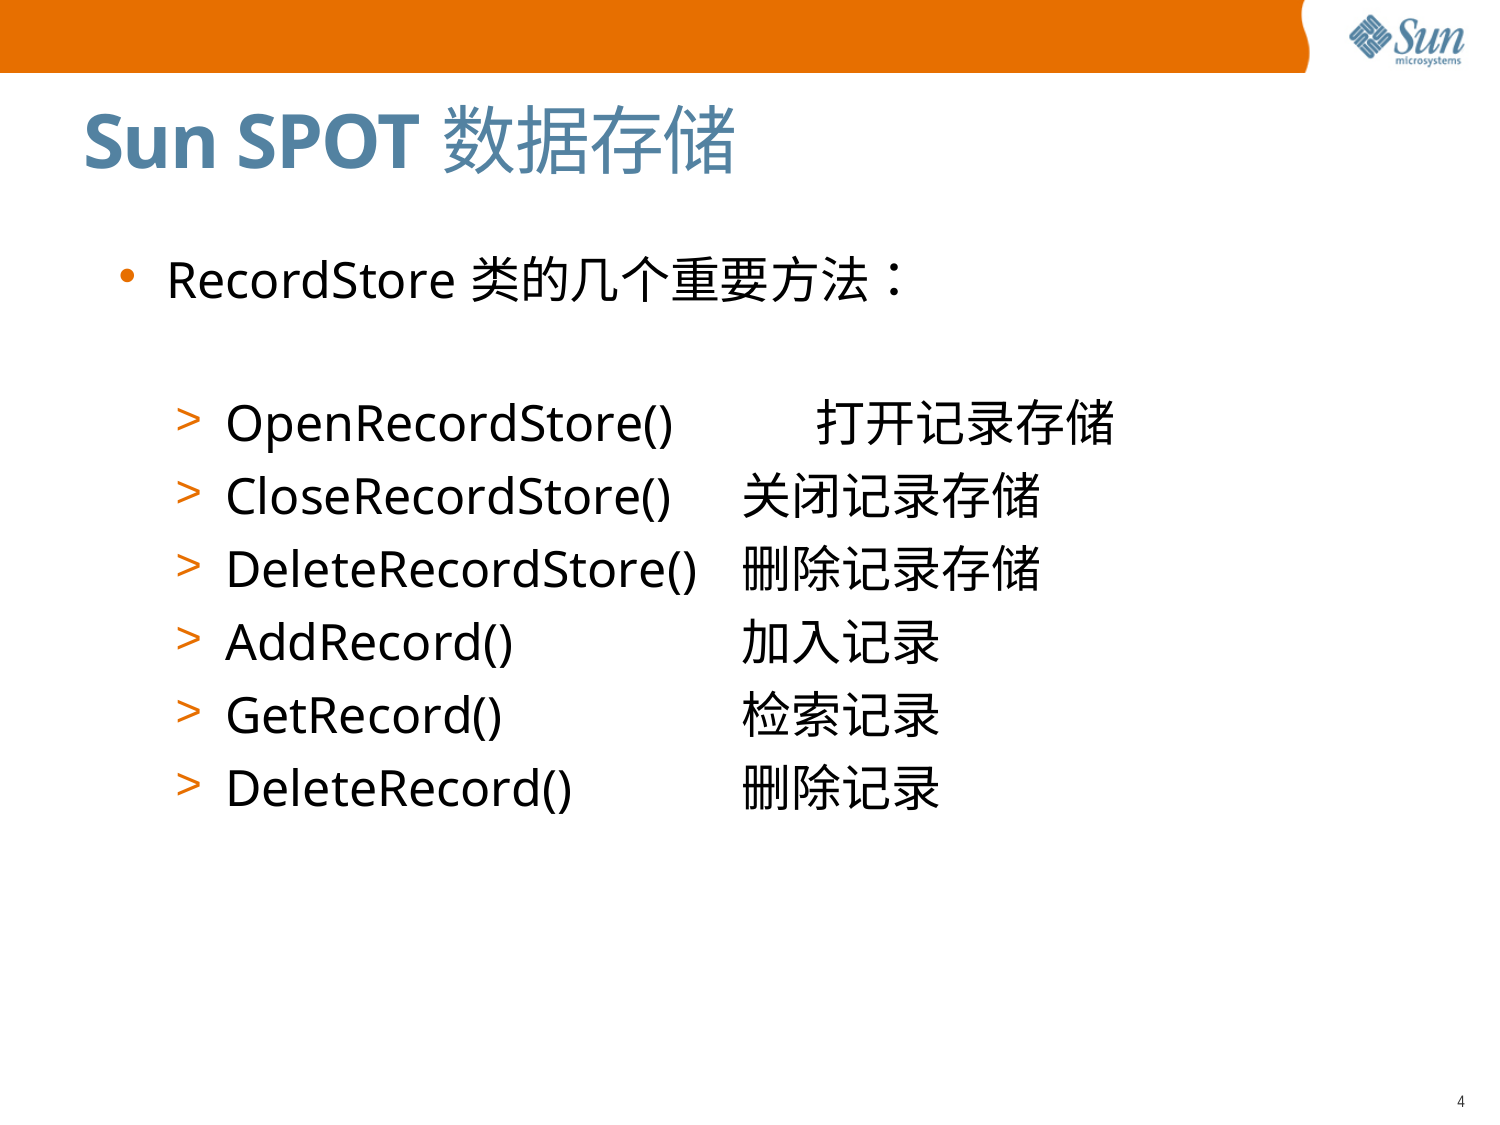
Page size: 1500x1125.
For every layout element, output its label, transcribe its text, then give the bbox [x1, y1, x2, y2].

picture [0, 0, 1500, 73]
list RecordStore类的几个重要方法： OpenRecordStore() 打开记录存储 CloseRecordStore() 关闭记录存储 DeleteRecordStore() 删除记录存储 AddRecord() 加入记录 GetRecord() 检索记录 DeleteRecord() 删除记录 [84, 244, 1399, 834]
title Sun SPOT数据存储 [83, 94, 1446, 199]
